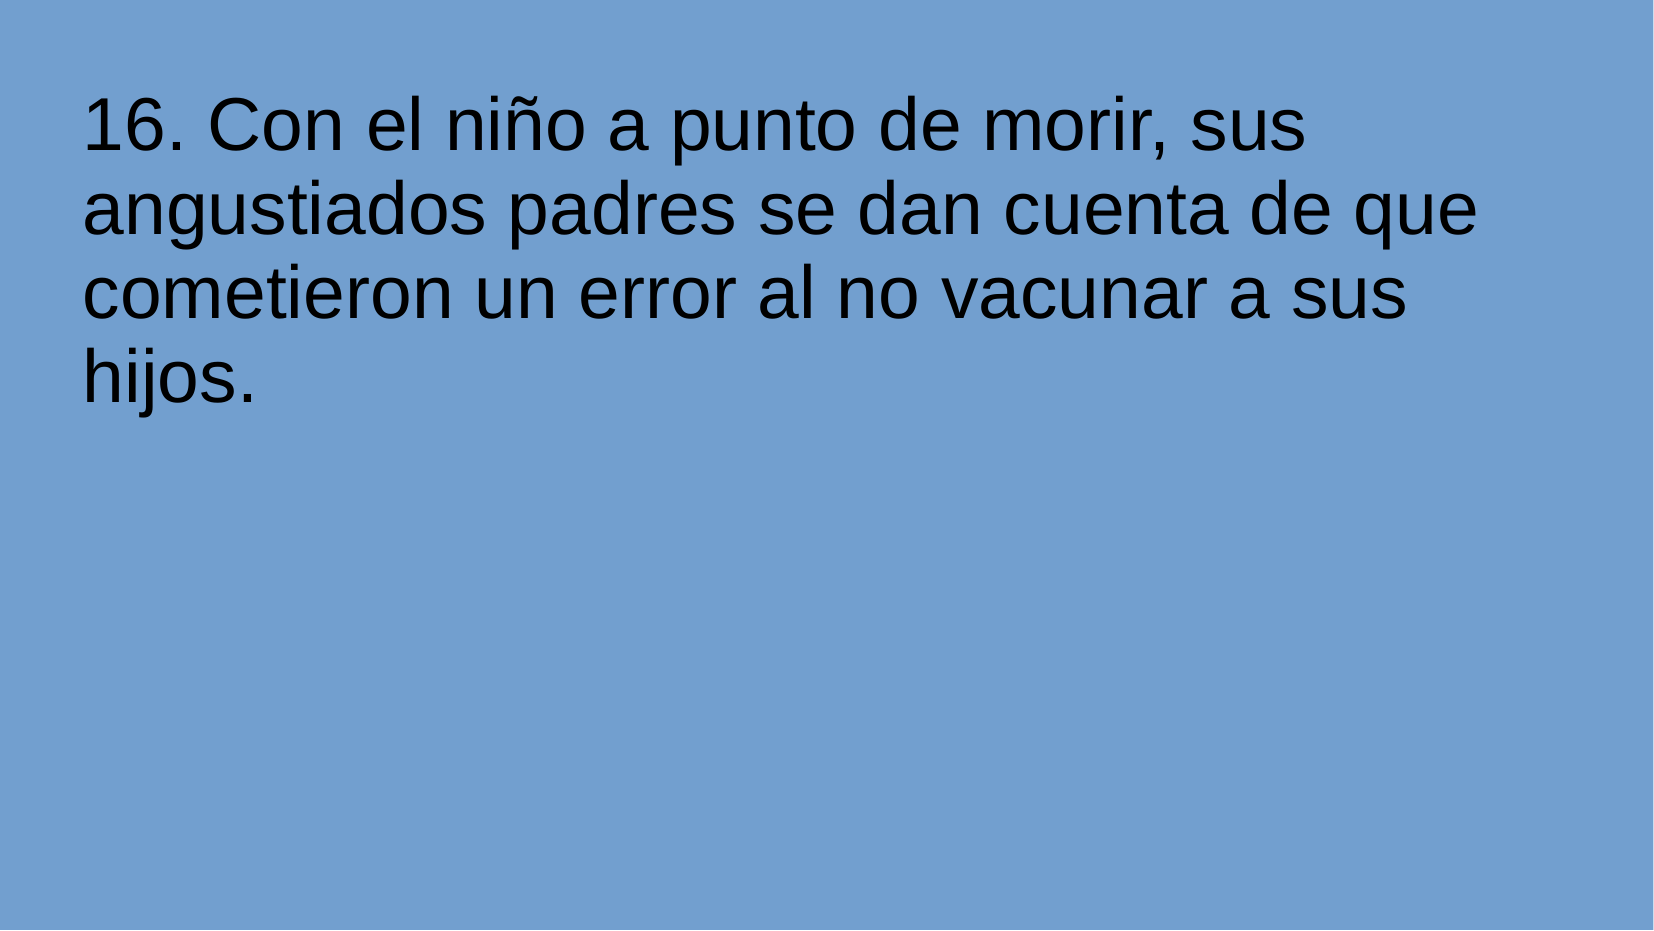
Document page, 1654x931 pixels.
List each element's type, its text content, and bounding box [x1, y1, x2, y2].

list 16. Con el niño a punto de morir, sus angustiados padres se dan cuenta de que cometieron un error al no vacunar a sus hijos. [82, 82, 1571, 886]
